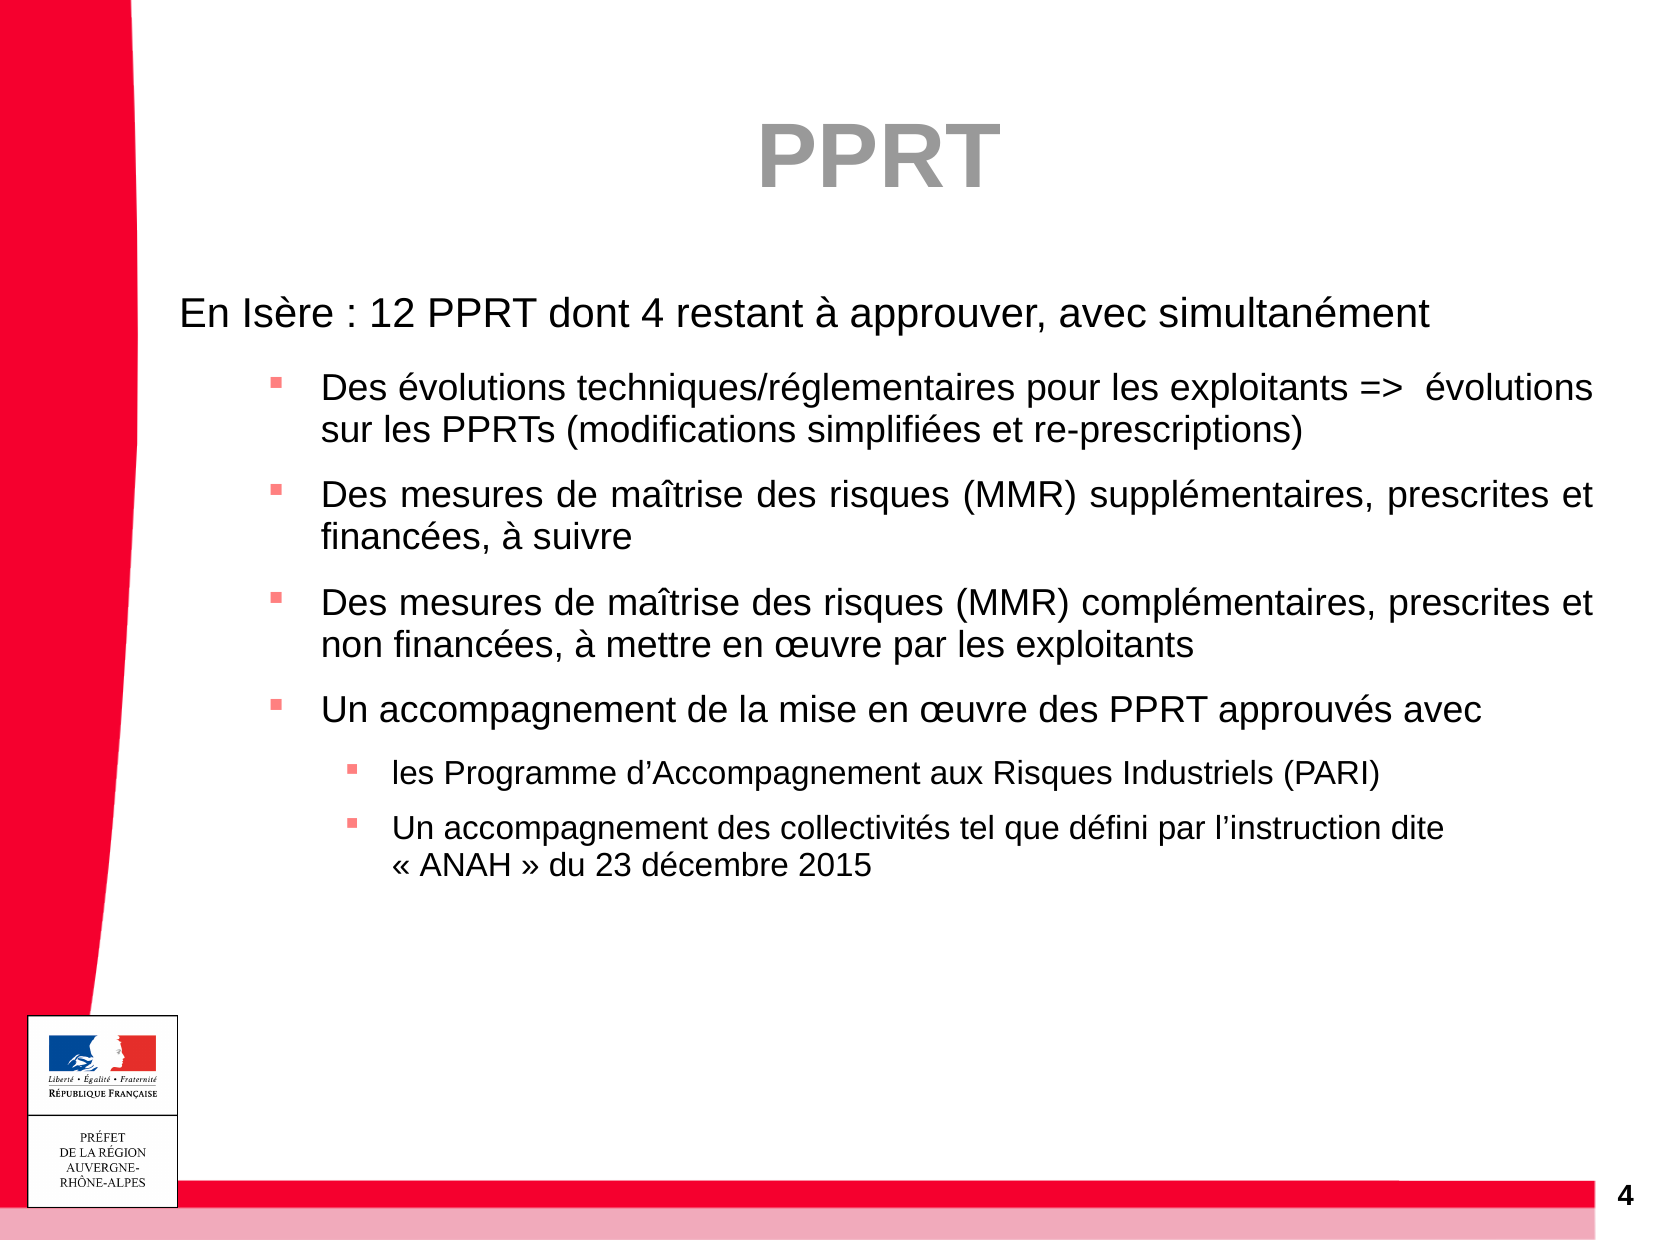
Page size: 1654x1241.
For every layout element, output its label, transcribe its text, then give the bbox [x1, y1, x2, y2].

list En Isère : 12 PPRT dont 4 restant à approuver, avec simultanément Des évolutions techniques/réglementaires pour les exploitants => évolutions sur les PPRTs (modifications simplifiées et re-prescriptions) Des mesures de maîtrise des risques (MMR) supplémentaires, prescrites et financées, à suivre Des mesures de maîtrise des risques (MMR) complémentaires, prescrites et non financées, à mettre en œuvre par les exploitants Un accompagnement de la mise en œuvre des PPRT approuvés avec les Programme d’Accompagnement aux Risques Industriels (PARI) Un accompagnement des collectivités tel que défini par l’instruction dite « ANAH » du 23 décembre 2015 [179, 290, 1594, 1010]
picture [0, 0, 1654, 1240]
title PPRT [148, 52, 1610, 260]
